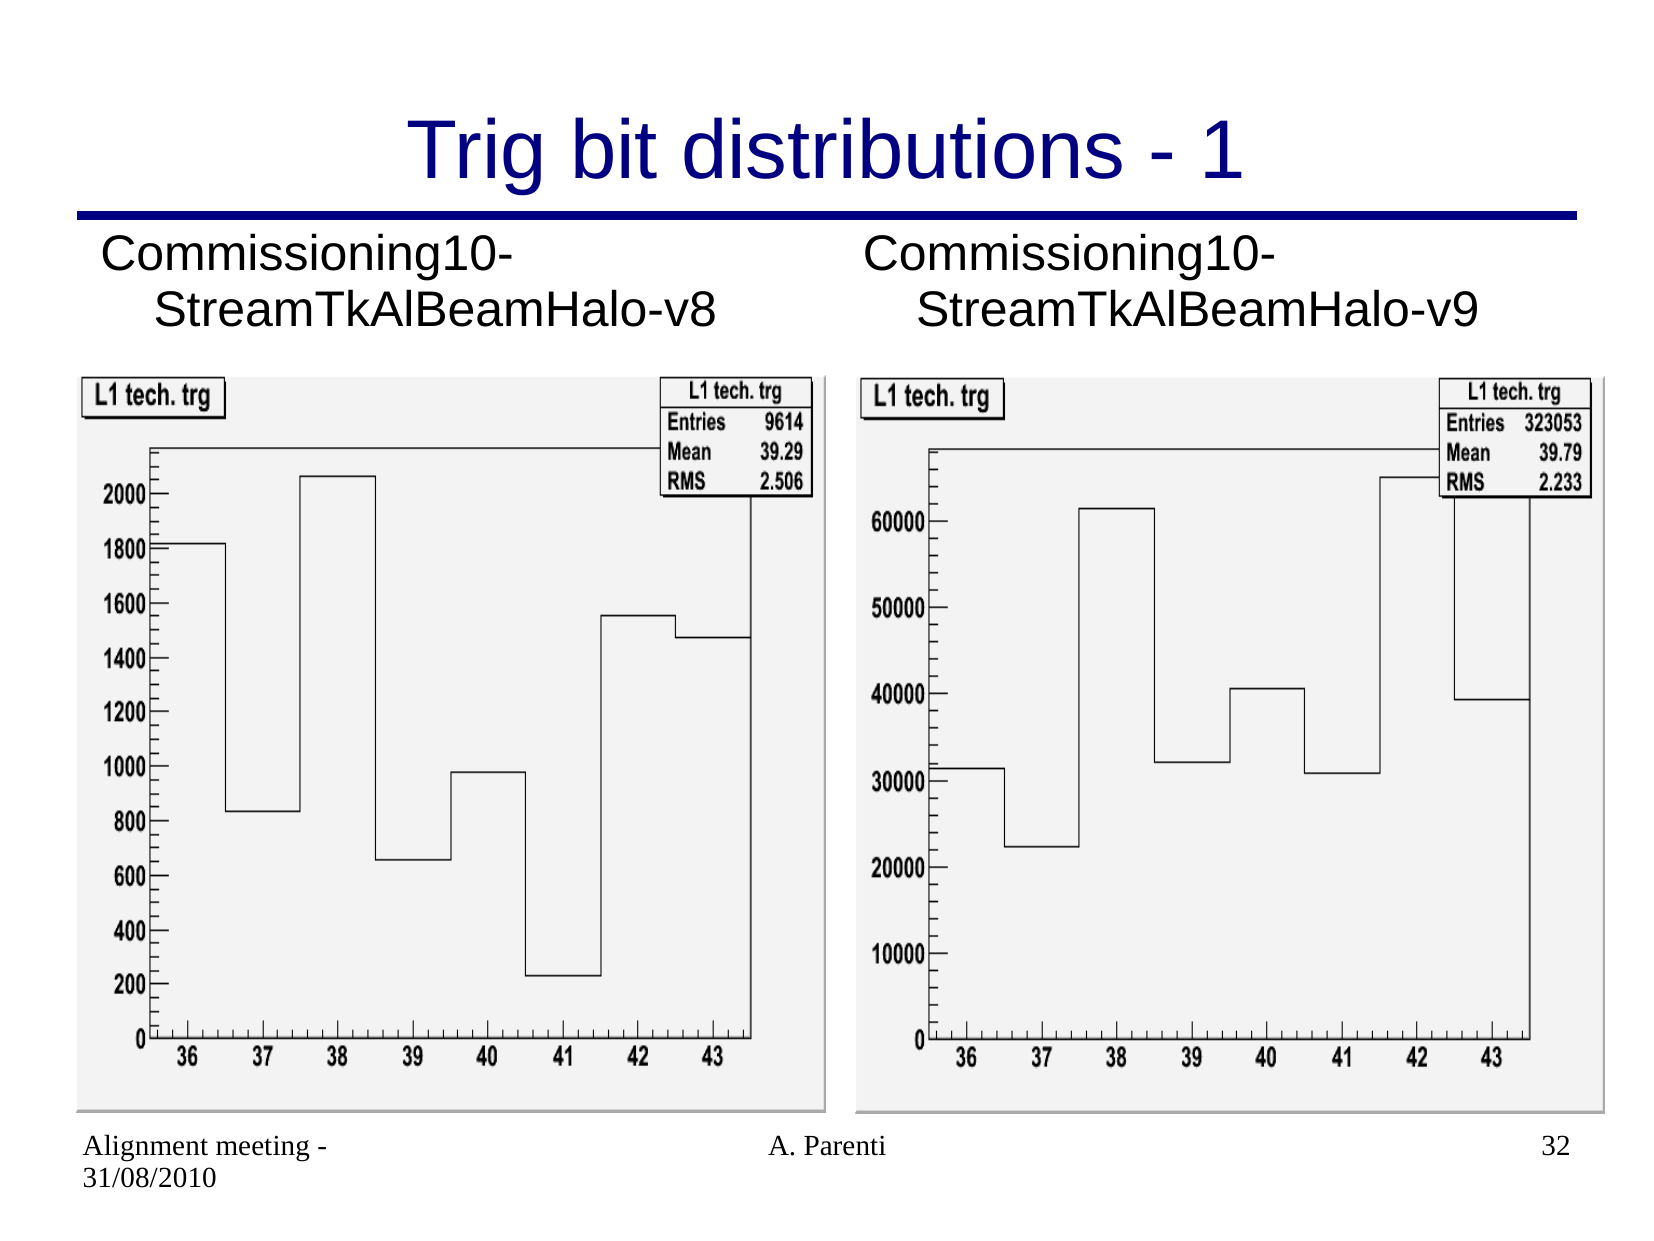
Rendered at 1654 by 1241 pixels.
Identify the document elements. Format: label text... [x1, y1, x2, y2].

list Commissioning10-StreamTkAlBeamHalo-v9 [845, 225, 1572, 1094]
picture [854, 375, 1605, 1114]
title Trig bit distributions - 1 [82, 75, 1571, 226]
list Commissioning10-StreamTkAlBeamHalo-v8 [82, 225, 809, 337]
picture [75, 374, 826, 1114]
